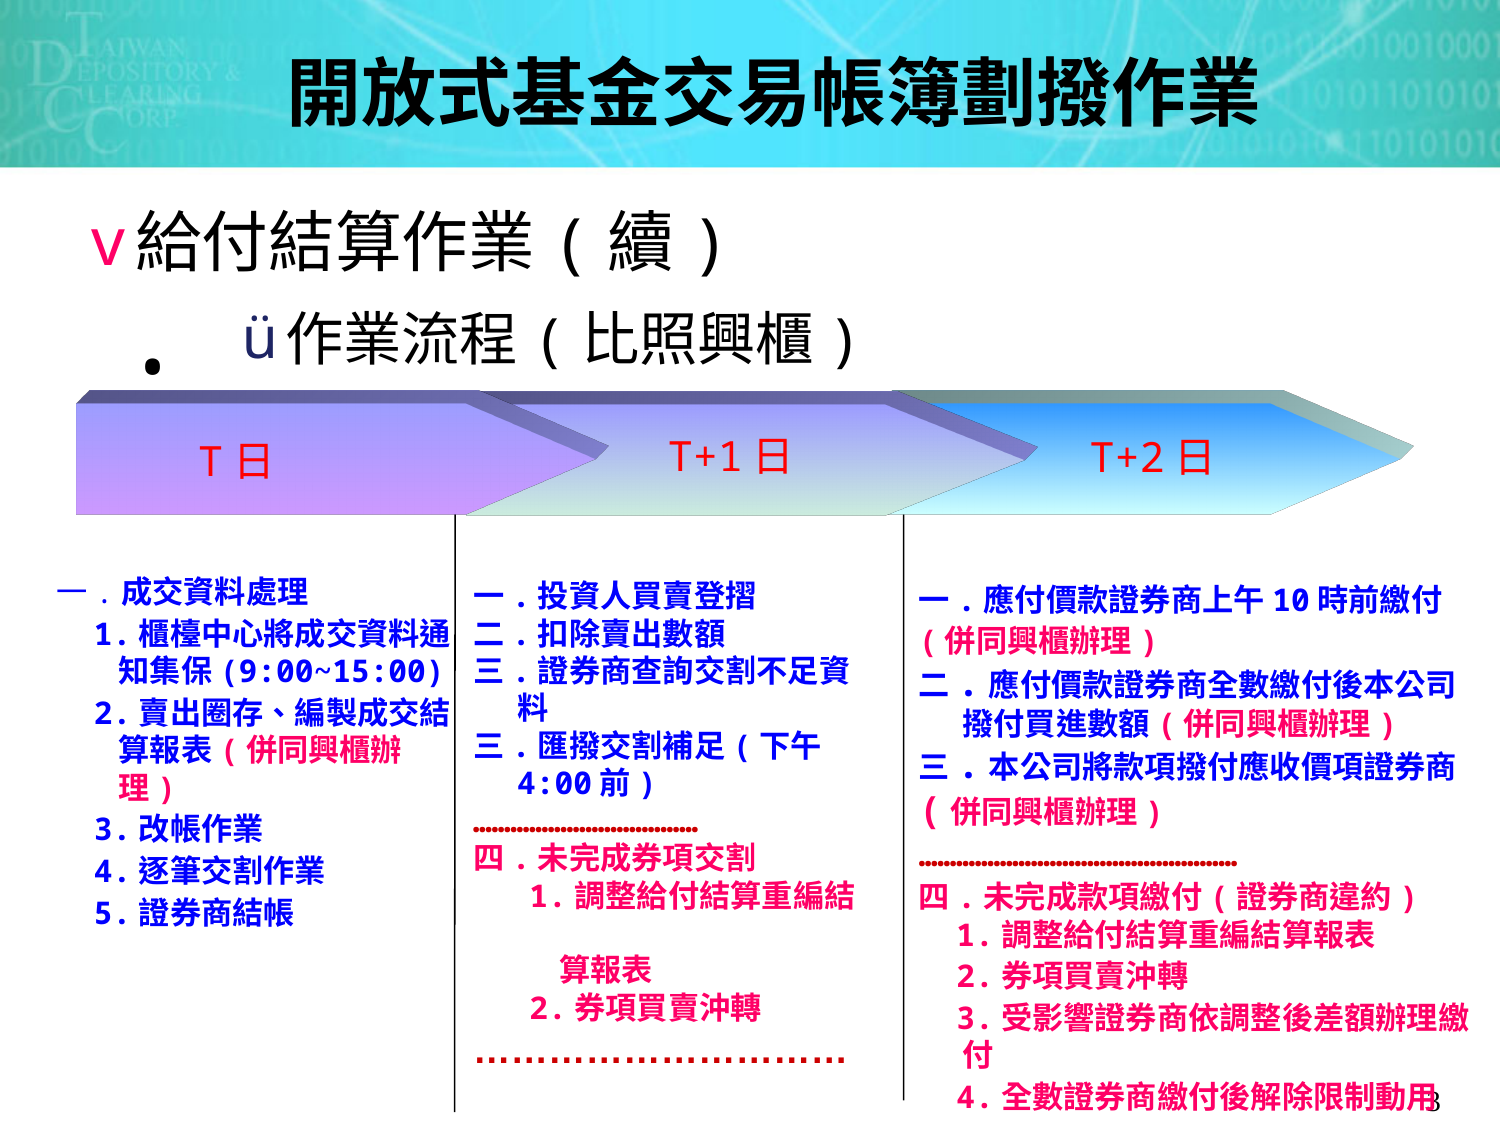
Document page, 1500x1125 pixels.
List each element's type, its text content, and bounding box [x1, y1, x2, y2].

text_box 一.應付價款證券商上午10時前繳付 (併同興櫃辦理) 二.應付價款證券商全數繳付後本公司撥付買進數額(併同興櫃辦理) 三.本公司將款項撥付應收價項證券商 (併同興櫃辦理) …………………………………………… 四.未完成款項繳付(證券商違約) 1.調整給付結算重編結算報表 2.券項買賣沖轉 3.受影響證券商依調整後差額辦理繳付 4.全數證券商繳付後解除限制動用 [903, 572, 1500, 1124]
text_box 給付結算作業(續) 作業流程(比照興櫃) [77, 185, 1427, 385]
text_box T+2日 [1074, 423, 1326, 489]
text_box [76, 404, 1398, 515]
text_box 一.投資人買賣登摺 二.扣除賣出數額 三.證券商查詢交割不足資料 三.匯撥交割補足(下午4:00前) ……………………………… 四.未完成券項交割 1.調整給付結算重編結 算報表 2.券項買賣沖轉 ………………………… [442, 568, 880, 1004]
text_box 一.成交資料處理 1.櫃檯中心將成交資料通知集保(9:00~15:00) 2.賣出圈存、編製成交結算報表(併同興櫃辦理) 3.改帳作業 4.逐筆交割作業 5.證券商結帳 [41, 564, 454, 899]
title 開放式基金交易帳簿劃撥作業 [112, 31, 1436, 150]
text_box T+1日 [652, 422, 904, 488]
text_box T日 [183, 426, 434, 492]
